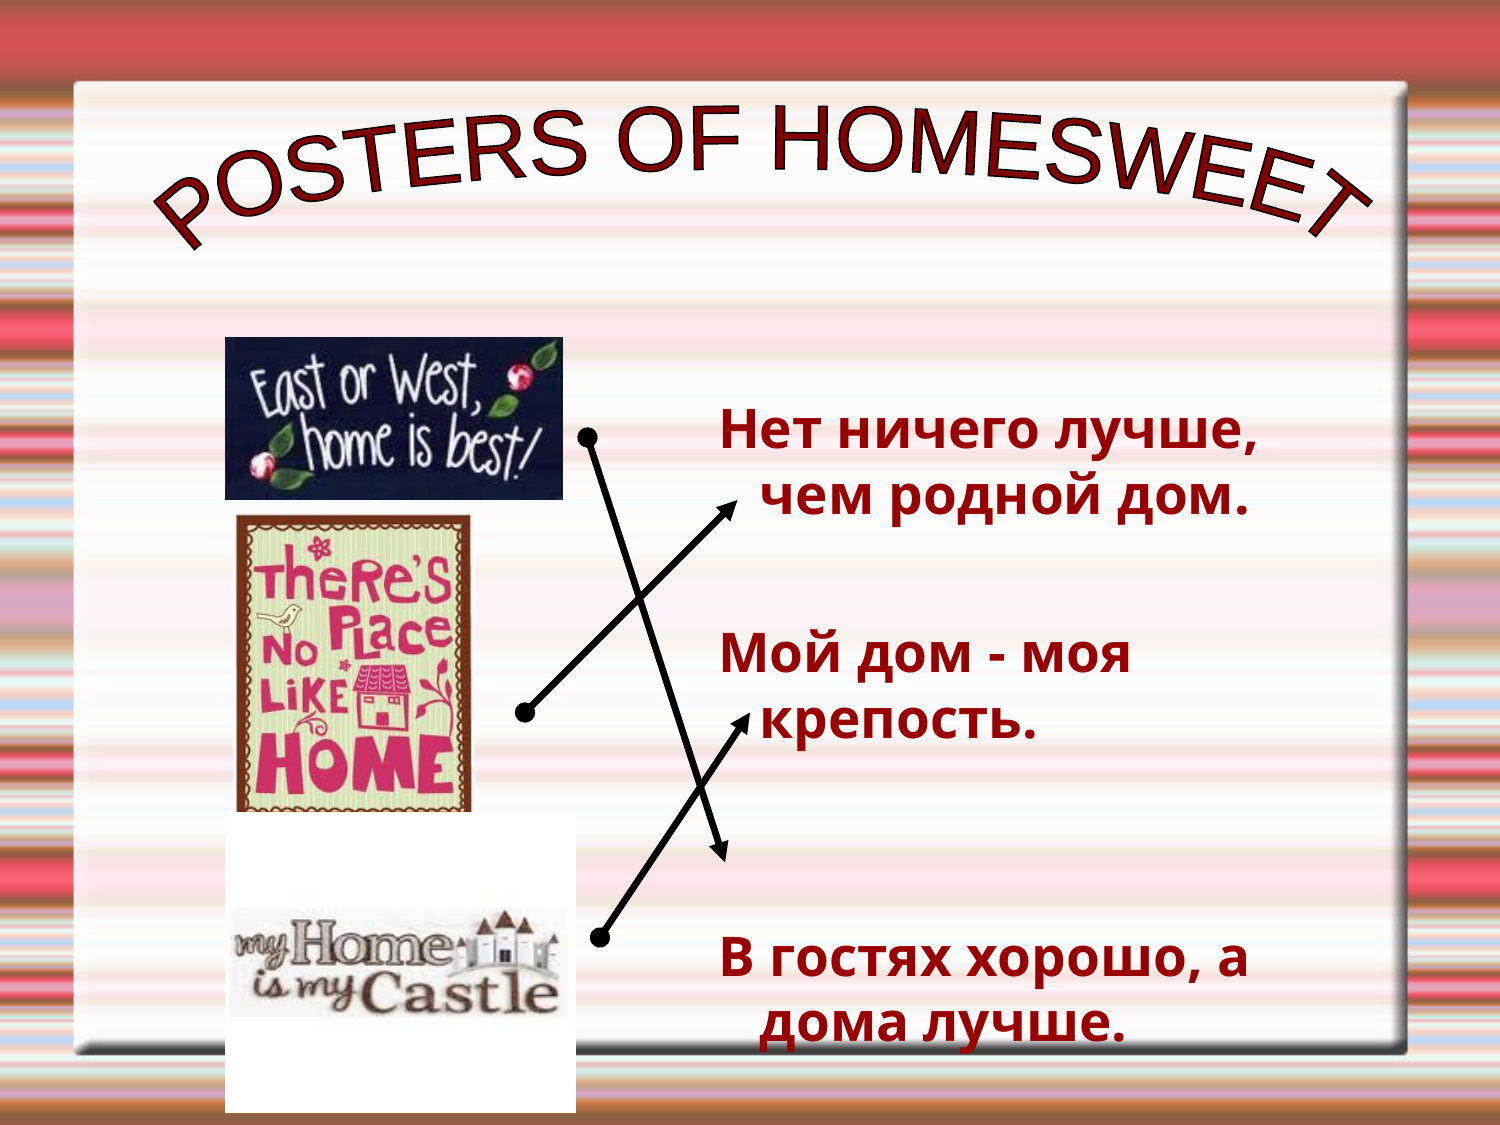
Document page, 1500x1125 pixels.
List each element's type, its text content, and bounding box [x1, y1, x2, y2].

picture [0, 0, 1500, 1125]
text_box POSTERS OF HOMESWEET [1110, 122, 1195, 194]
text_box POSTERS OF HOMESWEET [988, 112, 1041, 180]
text_box POSTERS OF HOMESWEET [912, 108, 977, 175]
text_box POSTERS OF HOMESWEET [342, 125, 395, 192]
text_box POSTERS OF HOMESWEET [404, 119, 461, 187]
text_box POSTERS OF HOMESWEET [693, 106, 739, 170]
text_box POSTERS OF HOMESWEET [1046, 118, 1102, 184]
text_box POSTERS OF HOMESWEET [1250, 147, 1314, 222]
text_box POSTERS OF HOMESWEET [775, 106, 828, 170]
text_box POSTERS OF HOMESWEET [1193, 135, 1252, 207]
text_box POSTERS OF HOMESWEET [533, 110, 586, 176]
text_box POSTERS OF HOMESWEET [288, 135, 344, 202]
text_box POSTERS OF HOMESWEET [217, 150, 282, 216]
list Нет ничего лучше, чем родной дом. Мой дом - моя крепость. В гостях хорошо, а дома лучше. [703, 386, 1372, 1067]
text_box POSTERS OF HOMESWEET [839, 106, 902, 172]
text_box POSTERS OF HOMESWEET [1309, 168, 1372, 237]
text_box POSTERS OF HOMESWEET [466, 115, 526, 181]
text_box POSTERS OF HOMESWEET [153, 177, 209, 250]
text_box POSTERS OF HOMESWEET [619, 106, 682, 172]
